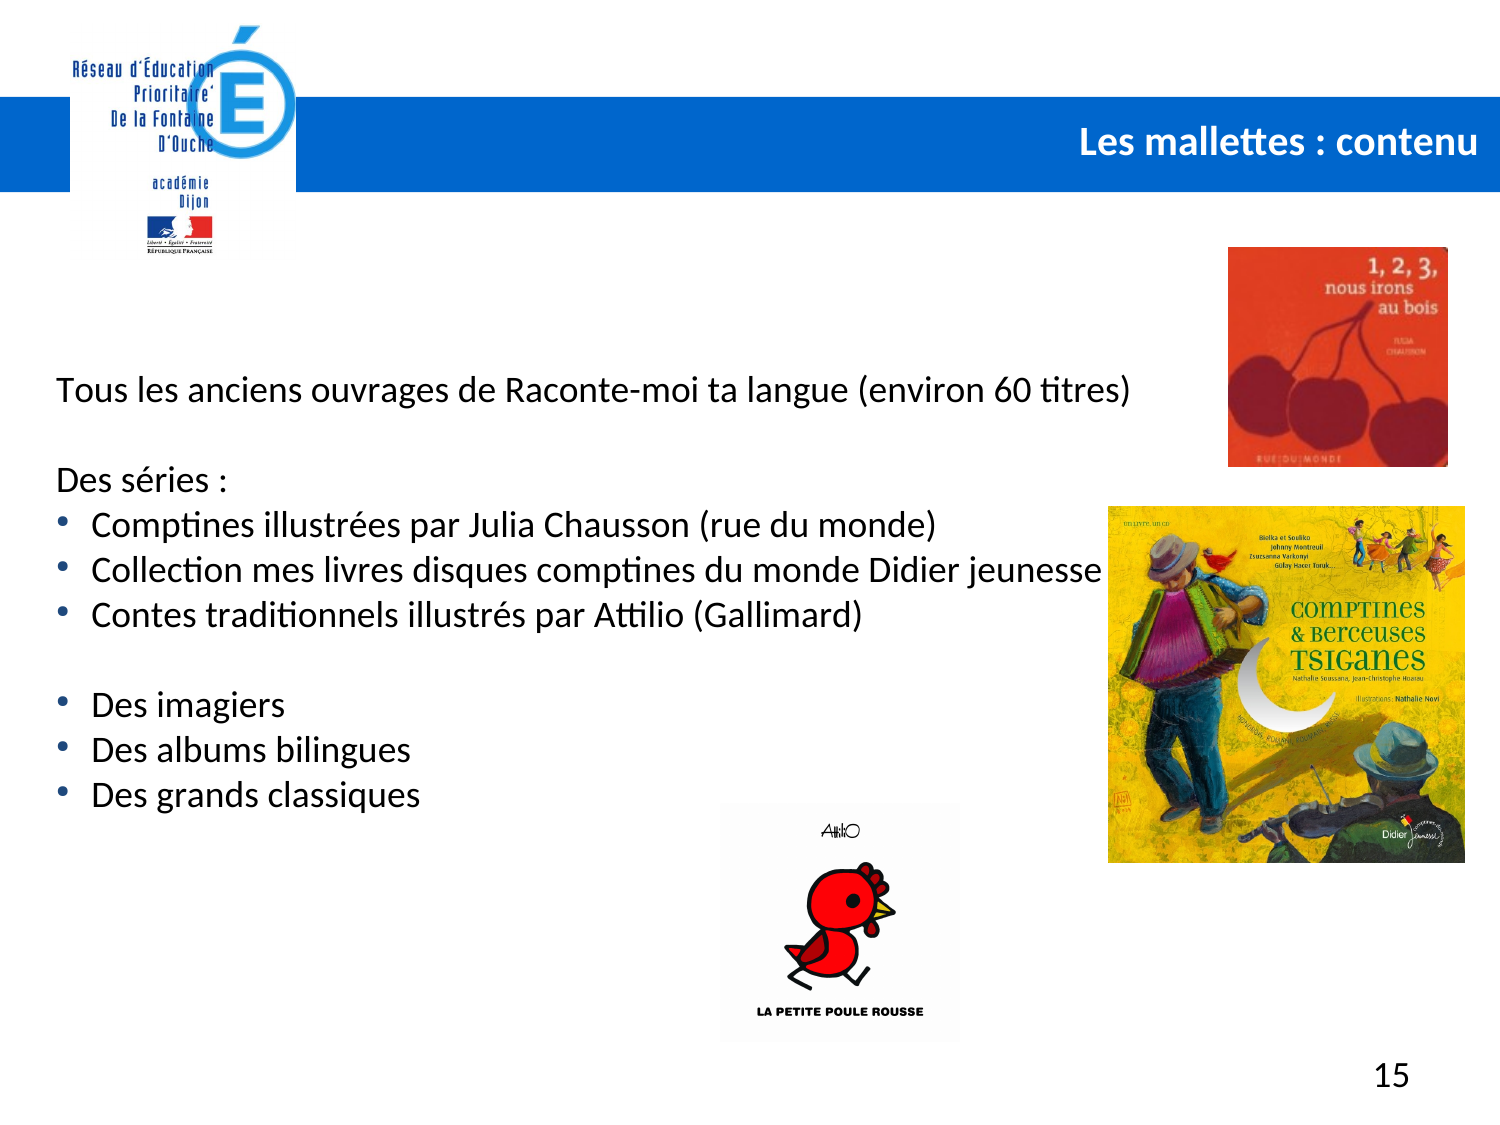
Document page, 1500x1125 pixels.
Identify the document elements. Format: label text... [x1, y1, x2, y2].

text_box Tous les anciens ouvrages de Raconte-moi ta langue (environ 60 titres) Des séries : Comptines illustrées par Julia Chausson (rue du monde) Collection mes livres disques comptines du monde Didier jeunesse Contes traditionnels illustrés par Attilio (Gallimard) Des imagiers Des albums bilingues Des grands classiques [41, 312, 1228, 453]
text_box Les mallettes : contenu [265, 45, 1495, 233]
picture [1108, 506, 1465, 863]
text_box <numéro> [1074, 1042, 1426, 1103]
picture [70, 23, 296, 260]
picture [1228, 247, 1448, 467]
picture [720, 803, 960, 1042]
